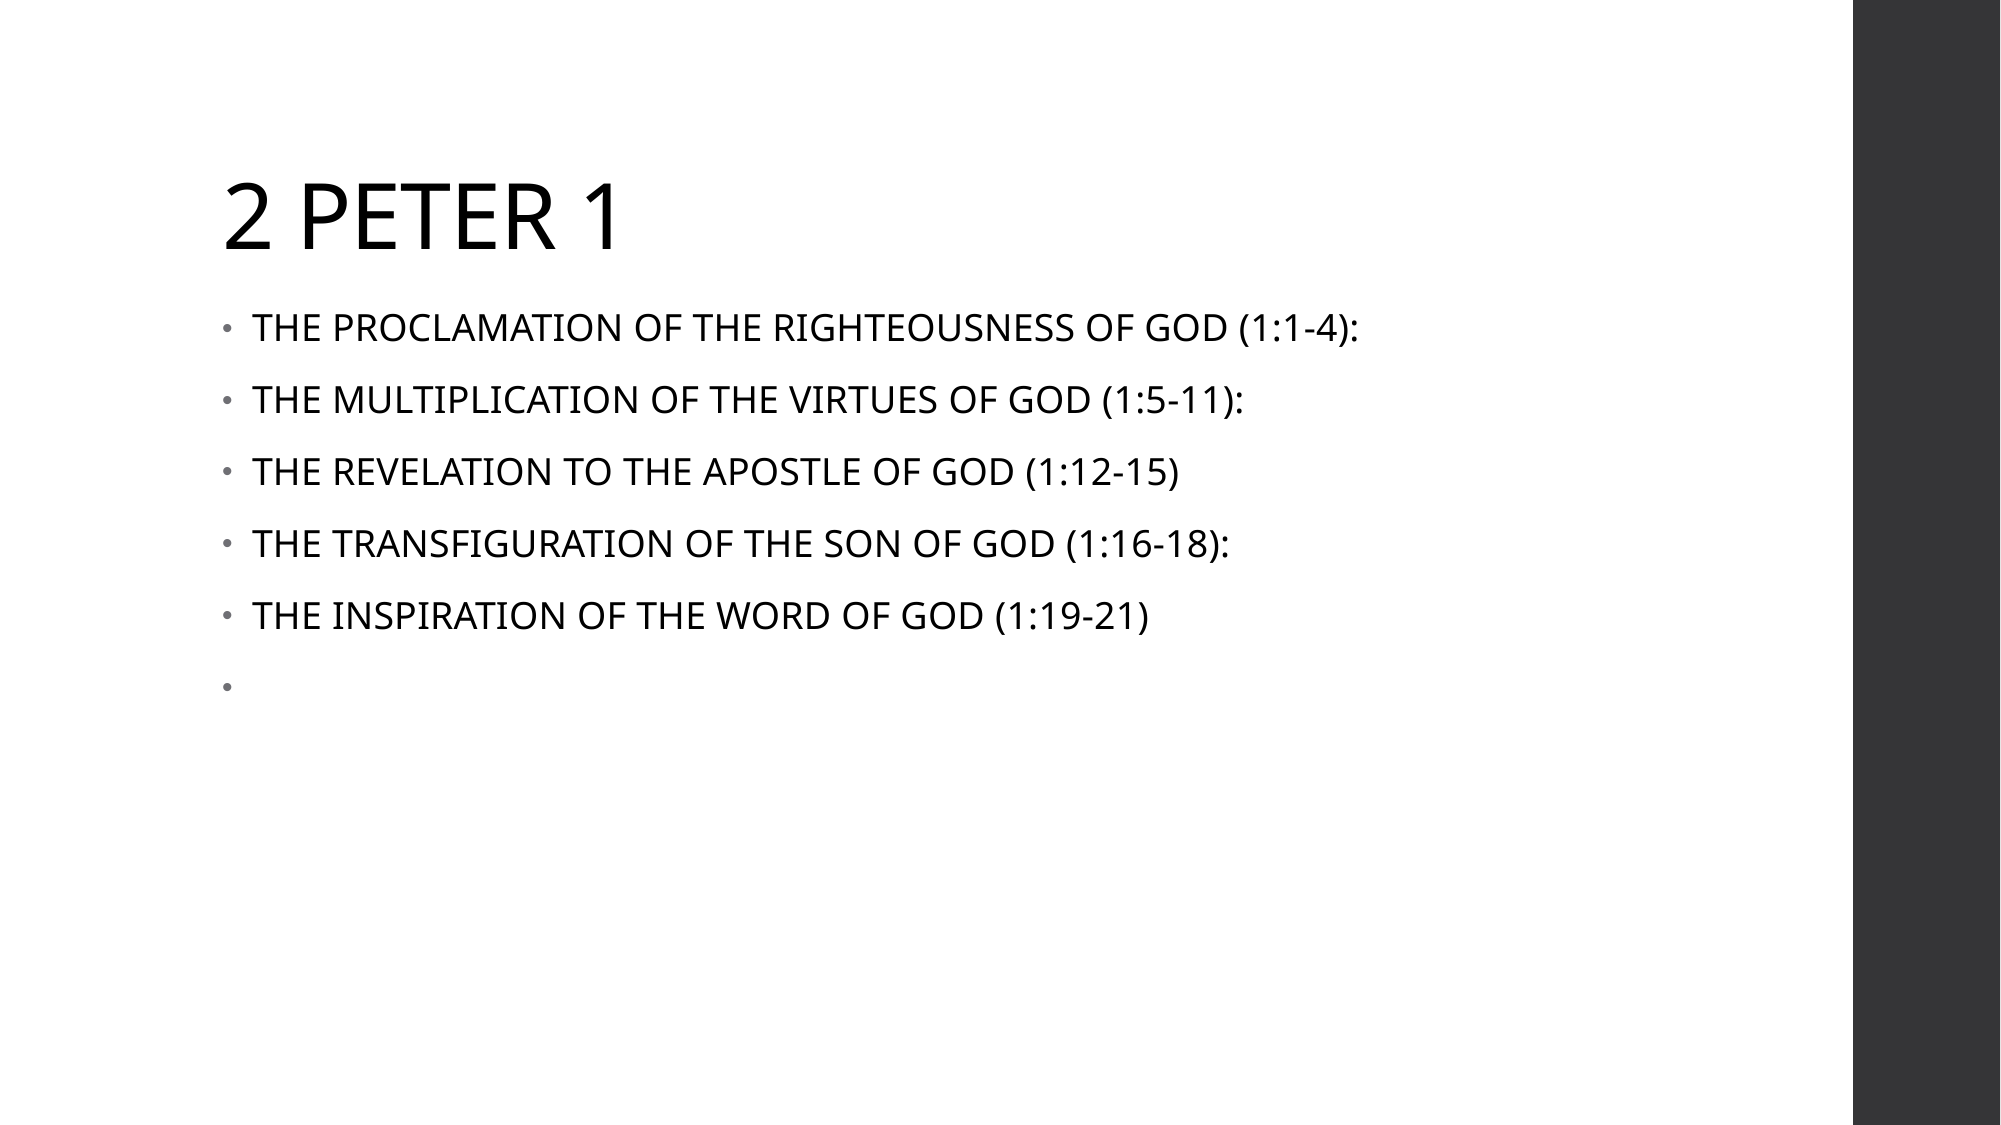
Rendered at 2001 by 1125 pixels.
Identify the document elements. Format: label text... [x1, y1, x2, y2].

list THE PROCLAMATION OF THE RIGHTEOUSNESS OF GOD (1:1-4): THE MULTIPLICATION OF THE VIRTUES OF GOD (1:5-11): THE REVELATION TO THE APOSTLE OF GOD (1:12-15) THE TRANSFIGURATION OF THE SON OF GOD (1:16-18): THE INSPIRATION OF THE WORD OF GOD (1:19-21) [206, 299, 1617, 1014]
title 2 PETER 1 [206, 60, 1797, 278]
